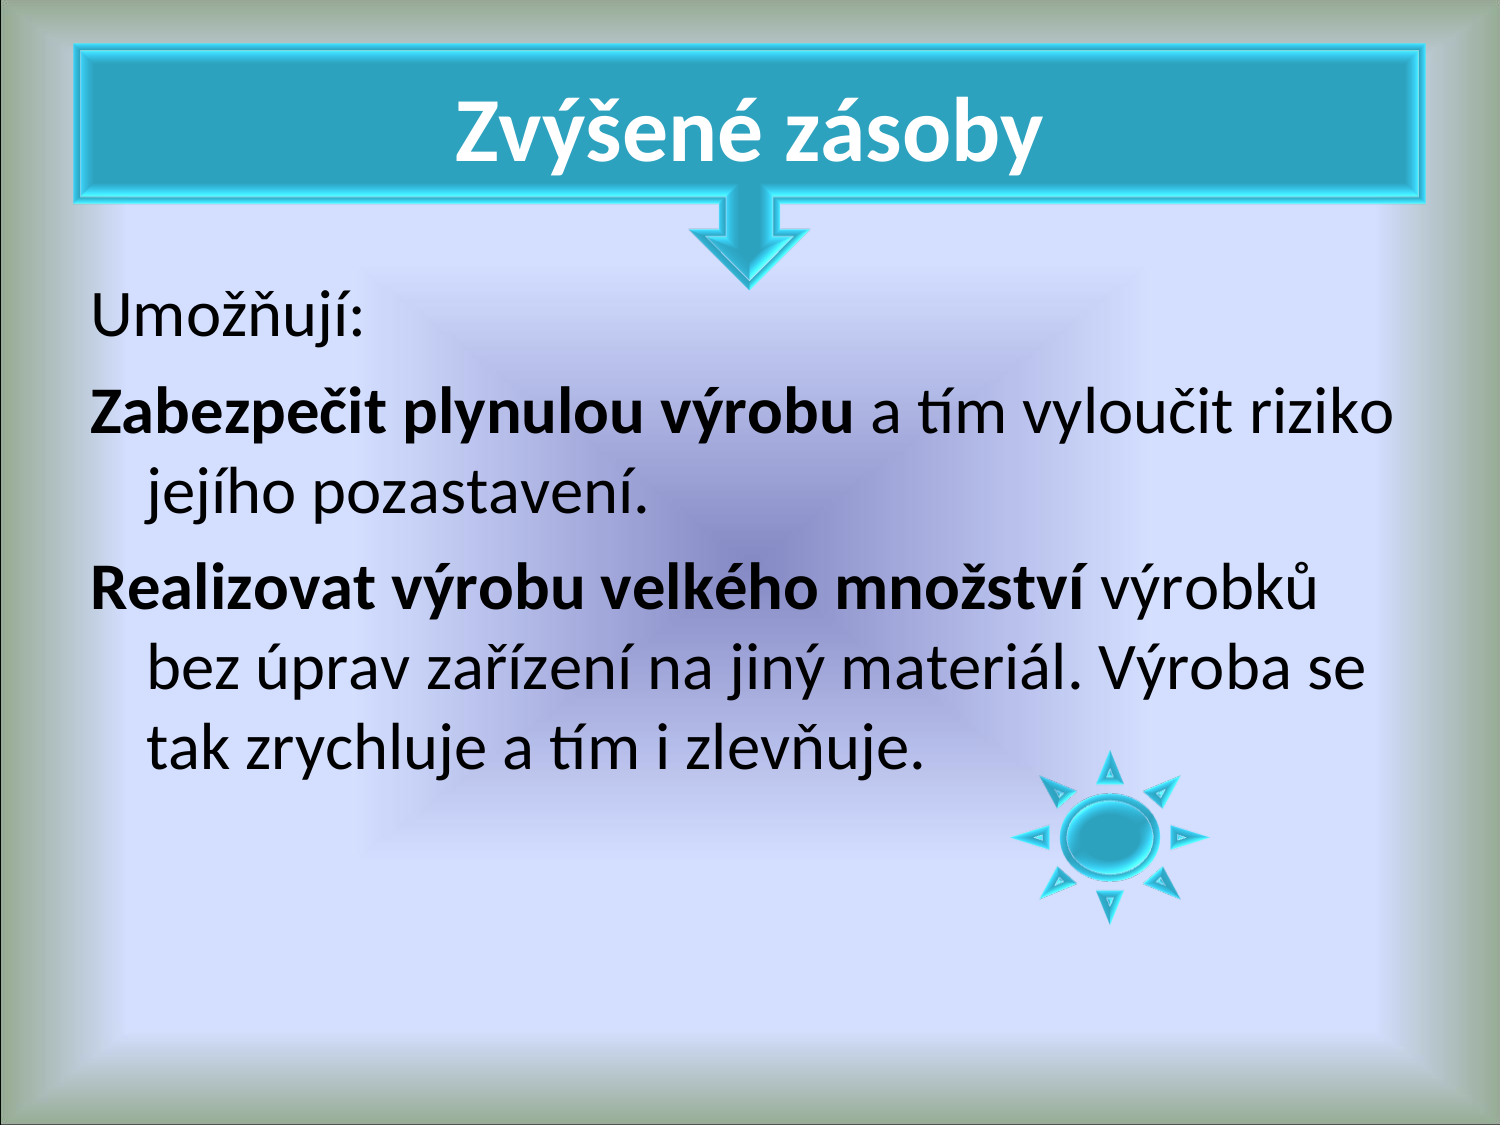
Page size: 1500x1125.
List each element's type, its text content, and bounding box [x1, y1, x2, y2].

list Umožňují: Zabezpečit plynulou výrobu a tím vyloučit riziko jejího pozastavení. Realizovat výrobu velkého množství výrobků bez úprav zařízení na jiný materiál. Výroba se tak zrychluje a tím i zlevňuje. [75, 293, 1426, 1006]
text_box Zvýšené zásoby [75, 45, 1426, 205]
picture [0, 0, 1500, 1125]
